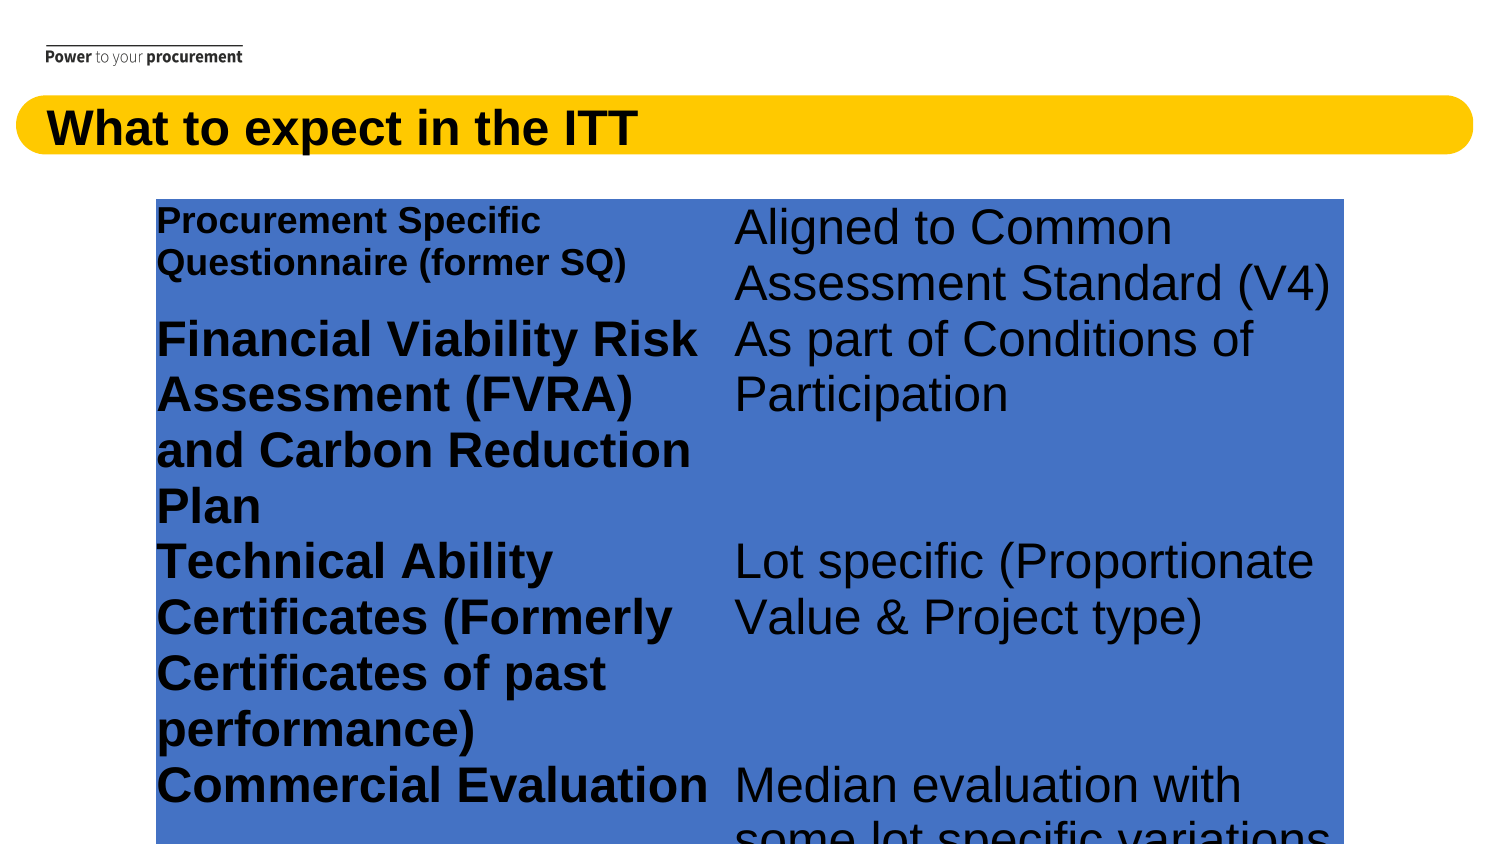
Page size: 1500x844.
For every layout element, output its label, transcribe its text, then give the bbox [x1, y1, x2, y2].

title What to expect in the ITT [46, 95, 1355, 200]
table_cell As part of Conditions of Participation [734, 311, 1344, 534]
table_cell Technical Ability Certificates (Formerly Certificates of past performance) [156, 534, 734, 757]
table_cell Financial Viability Risk Assessment (FVRA) and Carbon Reduction Plan [156, 311, 734, 534]
table_cell Commercial Evaluation [156, 757, 734, 844]
table_cell Lot specific (Proportionate Value & Project type) [734, 534, 1344, 757]
table_header Procurement Specific Questionnaire (former SQ) [156, 199, 734, 311]
table_header Aligned to Common Assessment Standard (V4) [734, 199, 1344, 311]
table_cell Median evaluation with some lot specific variations [734, 757, 1344, 844]
